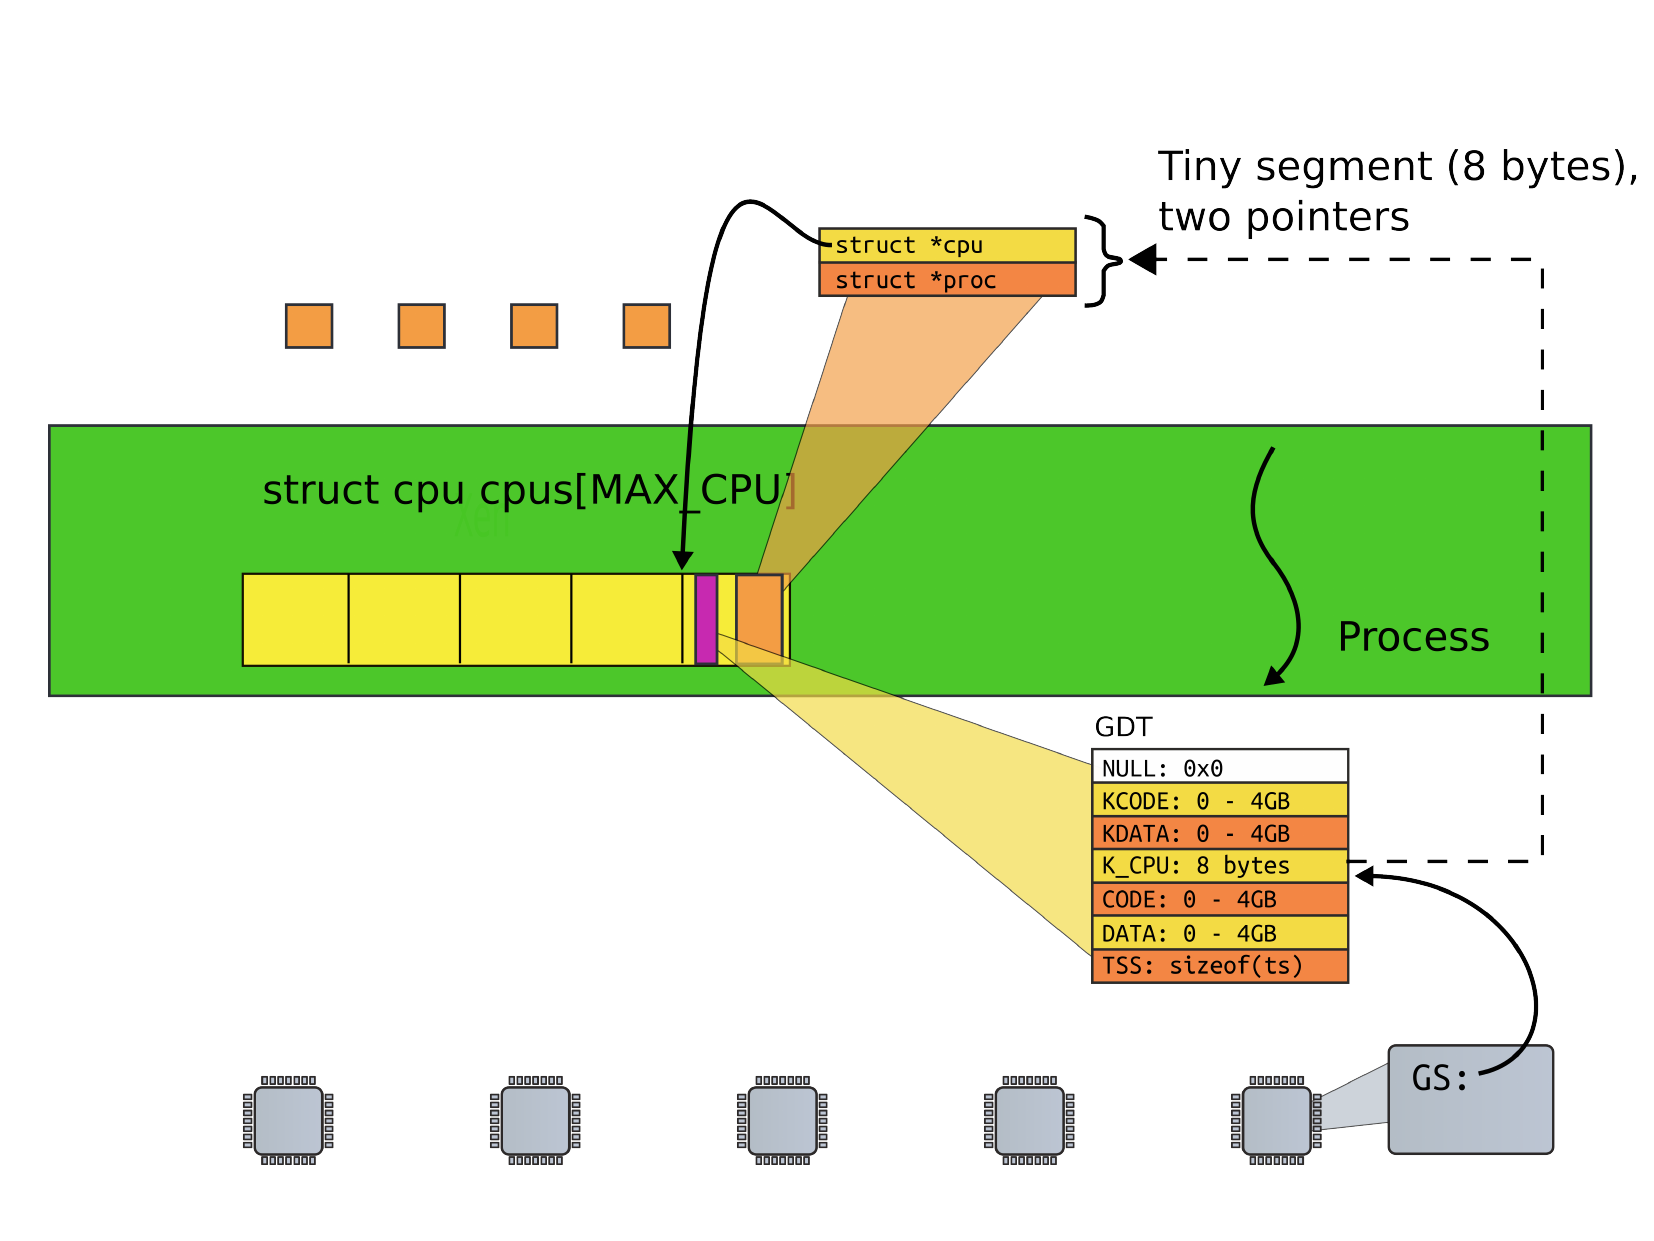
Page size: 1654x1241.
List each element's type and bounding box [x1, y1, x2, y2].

picture [48, 149, 1640, 1165]
